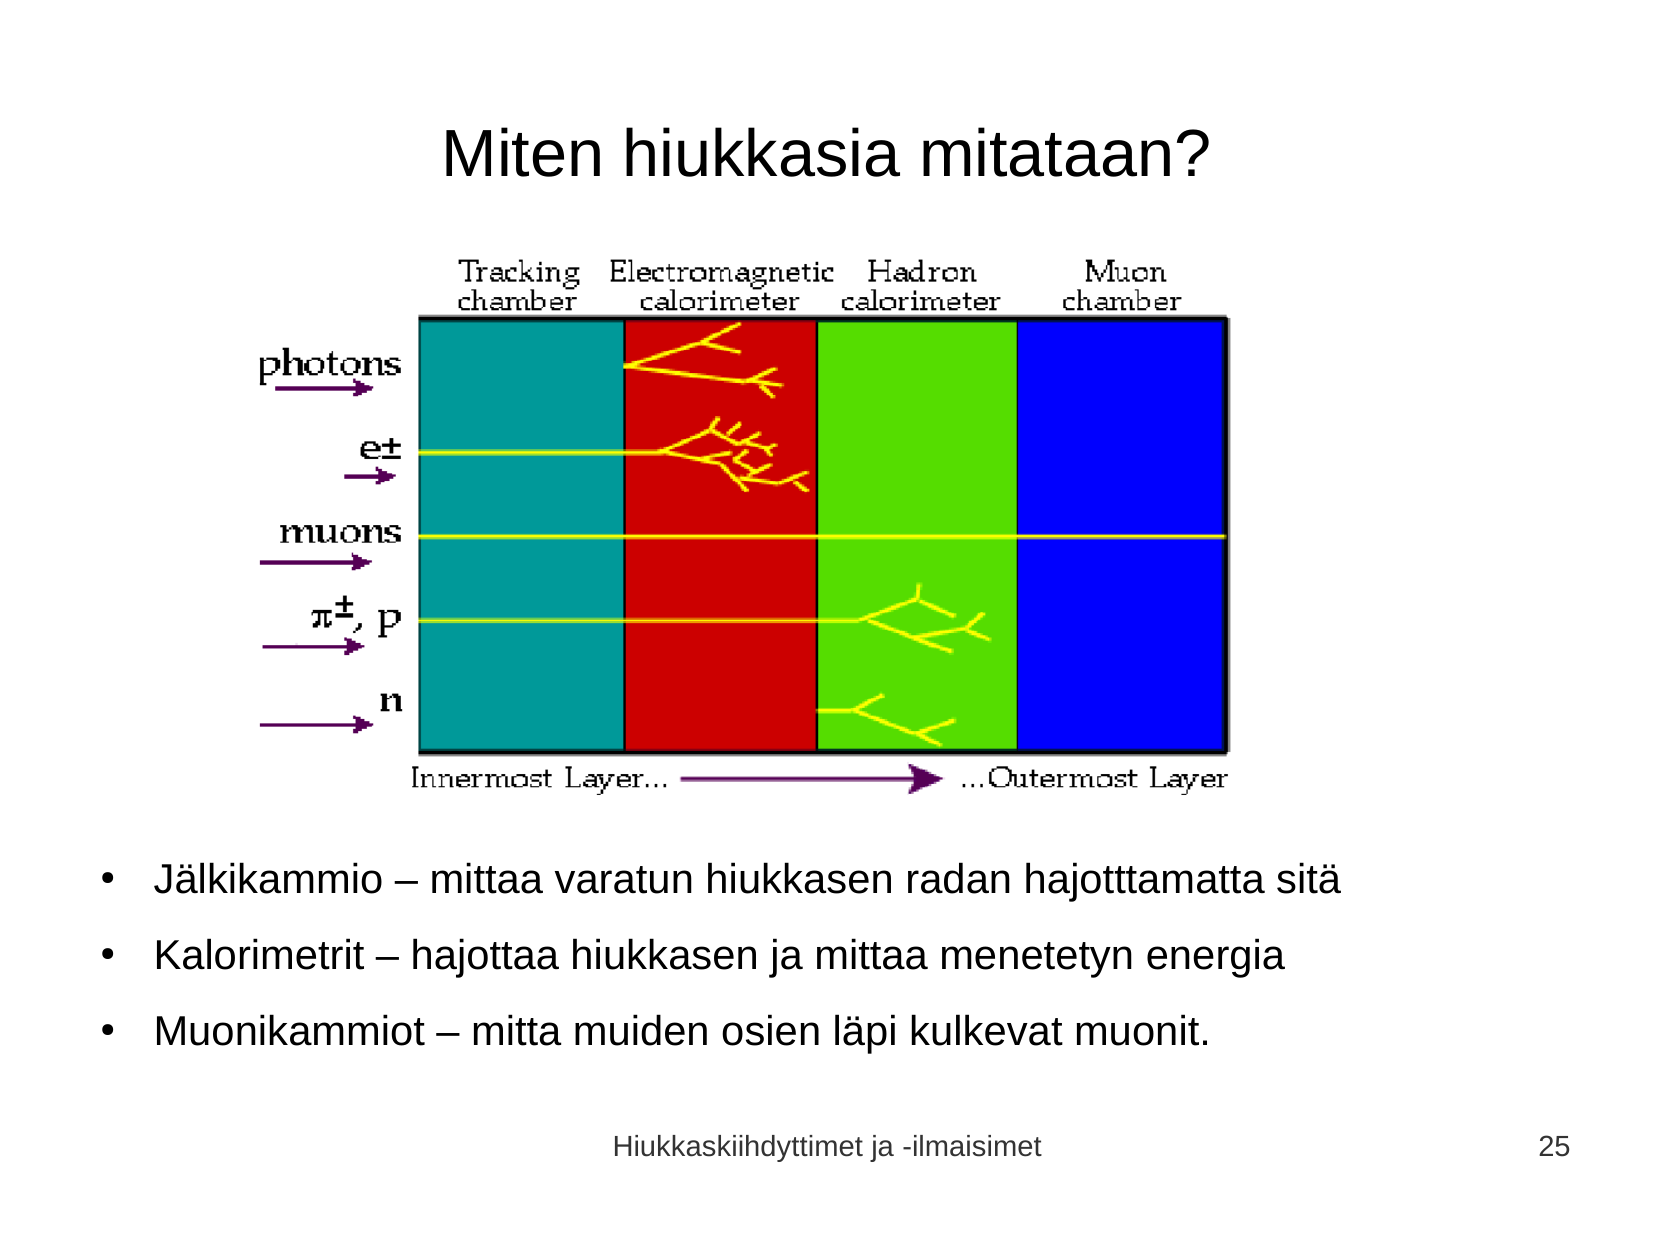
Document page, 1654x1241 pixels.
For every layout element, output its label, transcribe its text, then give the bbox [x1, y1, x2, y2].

list Jälkikammio – mittaa varatun hiukkasen radan hajotttamatta sitä Kalorimetrit – hajottaa hiukkasen ja mittaa menetetyn energia Muonikammiot – mitta muiden osien läpi kulkevat muonit. [82, 856, 1477, 1152]
title Miten hiukkasia mitataan? [82, 49, 1571, 257]
picture [259, 206, 1329, 798]
